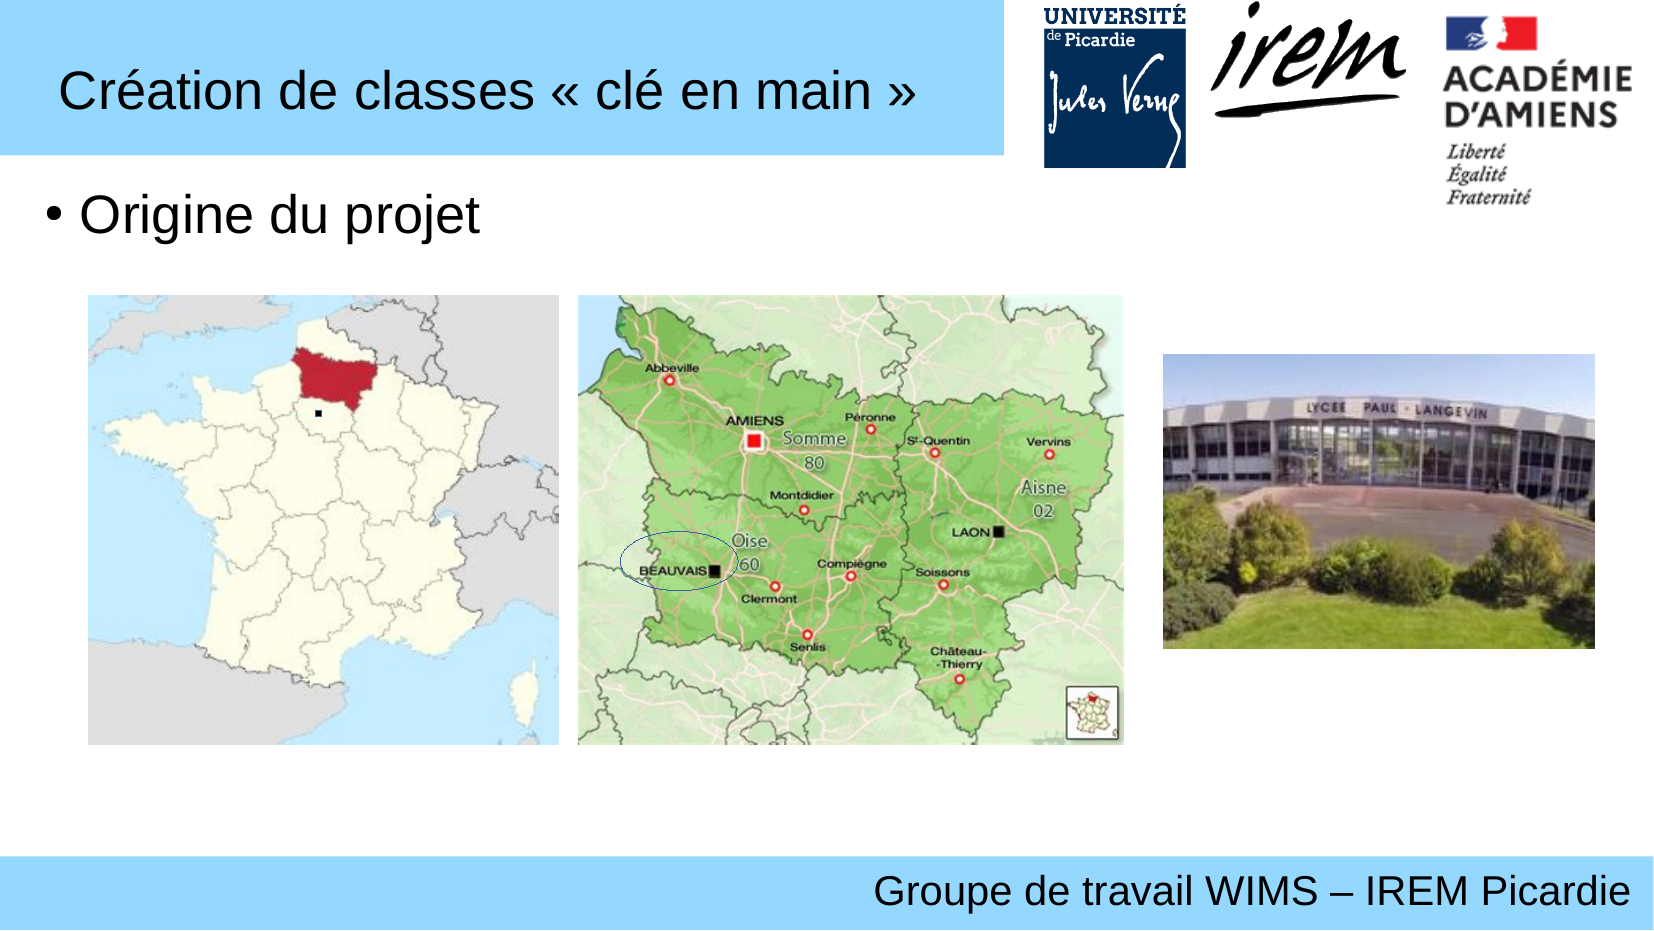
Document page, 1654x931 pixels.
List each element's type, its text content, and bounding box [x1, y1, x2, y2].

text_box Origine du projet [29, 177, 1152, 314]
picture [1163, 354, 1595, 649]
list Groupe de travail WIMS – IREM Picardie [0, 856, 1654, 931]
text_box [315, 410, 322, 417]
picture [1210, 0, 1407, 119]
picture [578, 295, 1124, 745]
picture [88, 295, 559, 745]
title Création de classes « clé en main » [0, 0, 1004, 156]
picture [1423, 0, 1654, 222]
picture [1033, 0, 1195, 178]
